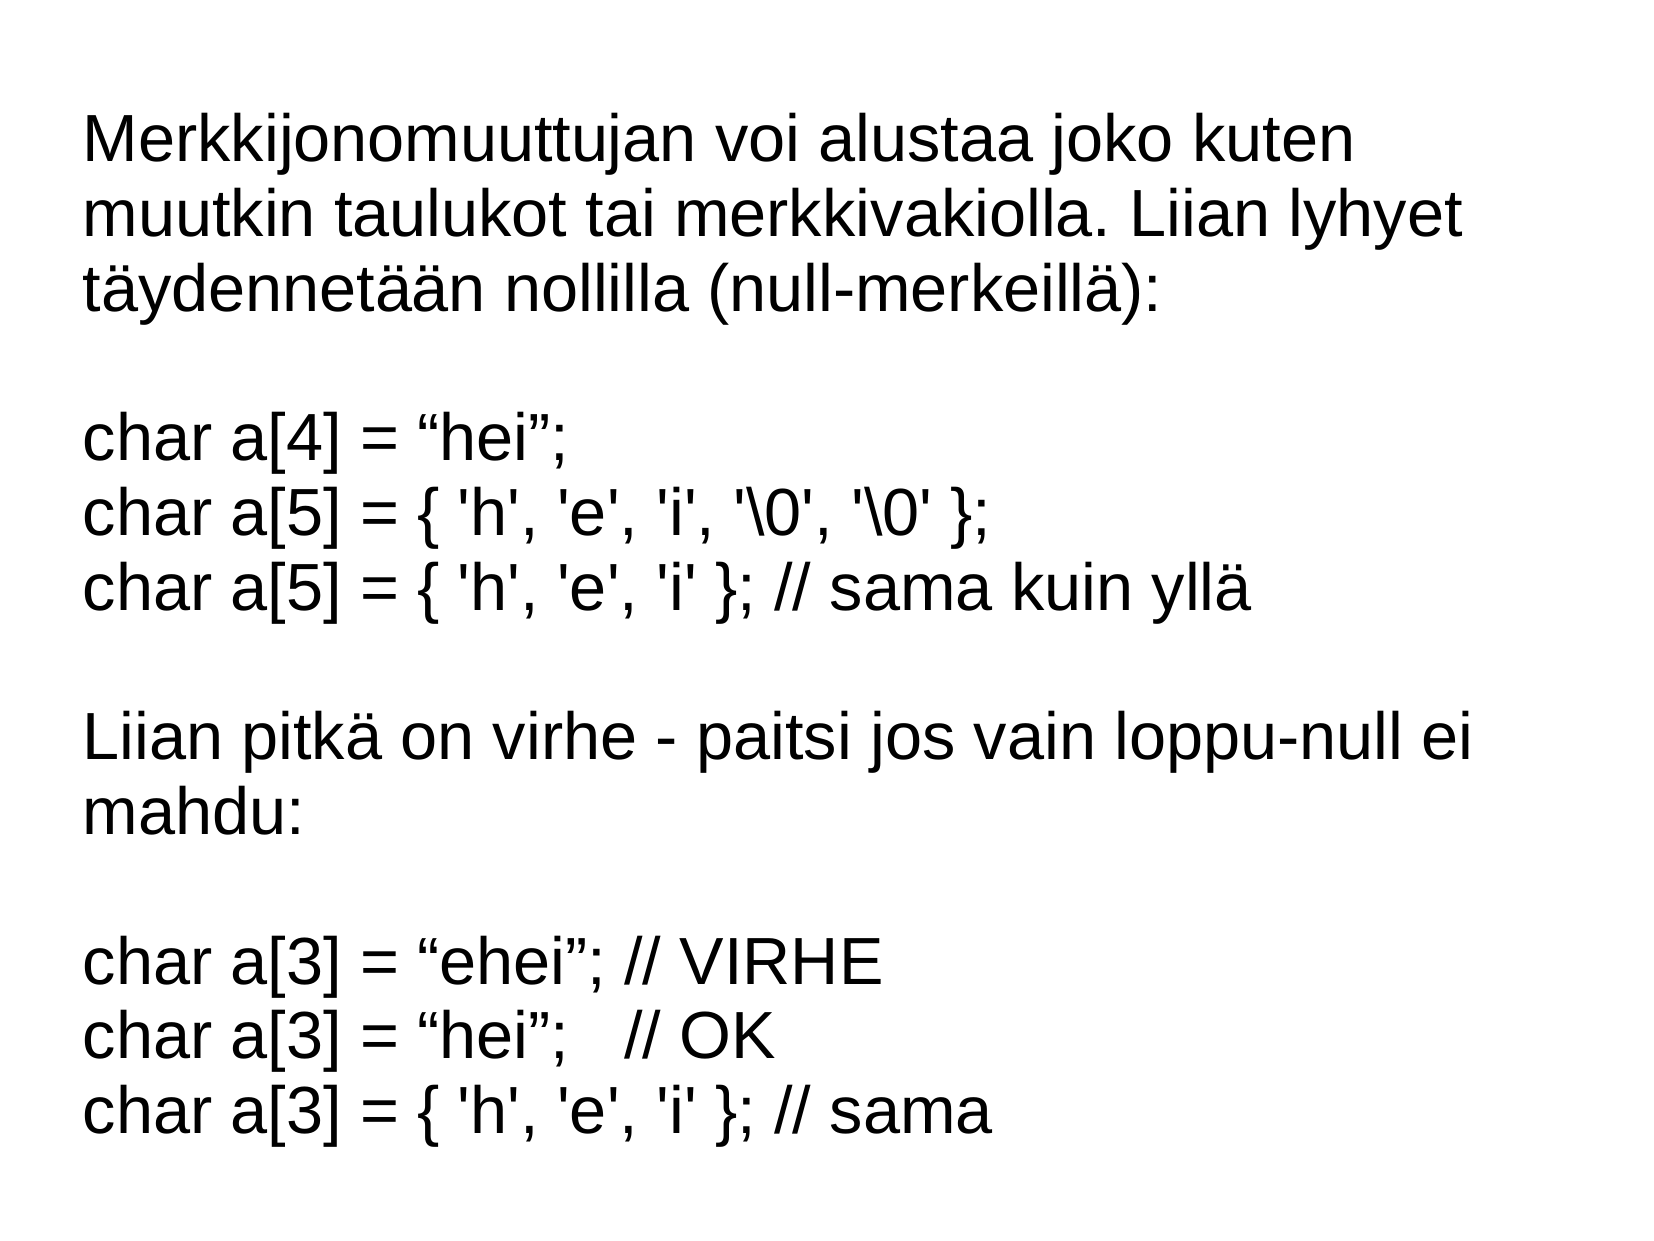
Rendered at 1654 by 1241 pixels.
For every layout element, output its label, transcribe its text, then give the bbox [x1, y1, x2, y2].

text_box Merkkijonomuuttujan voi alustaa joko kuten muutkin taulukot tai merkkivakiolla. Liian lyhyet täydennetään nollilla (null-merkeillä): char a[4] = “hei”; char a[5] = { 'h', 'e', 'i', '\0', '\0' }; char a[5] = { 'h', 'e', 'i' }; // sama kuin yllä Liian pitkä on virhe - paitsi jos vain loppu-null ei mahdu: char a[3] = “ehei”; // VIRHE char a[3] = “hei”; // OK char a[3] = { 'h', 'e', 'i' }; // sama [82, 101, 1571, 1241]
